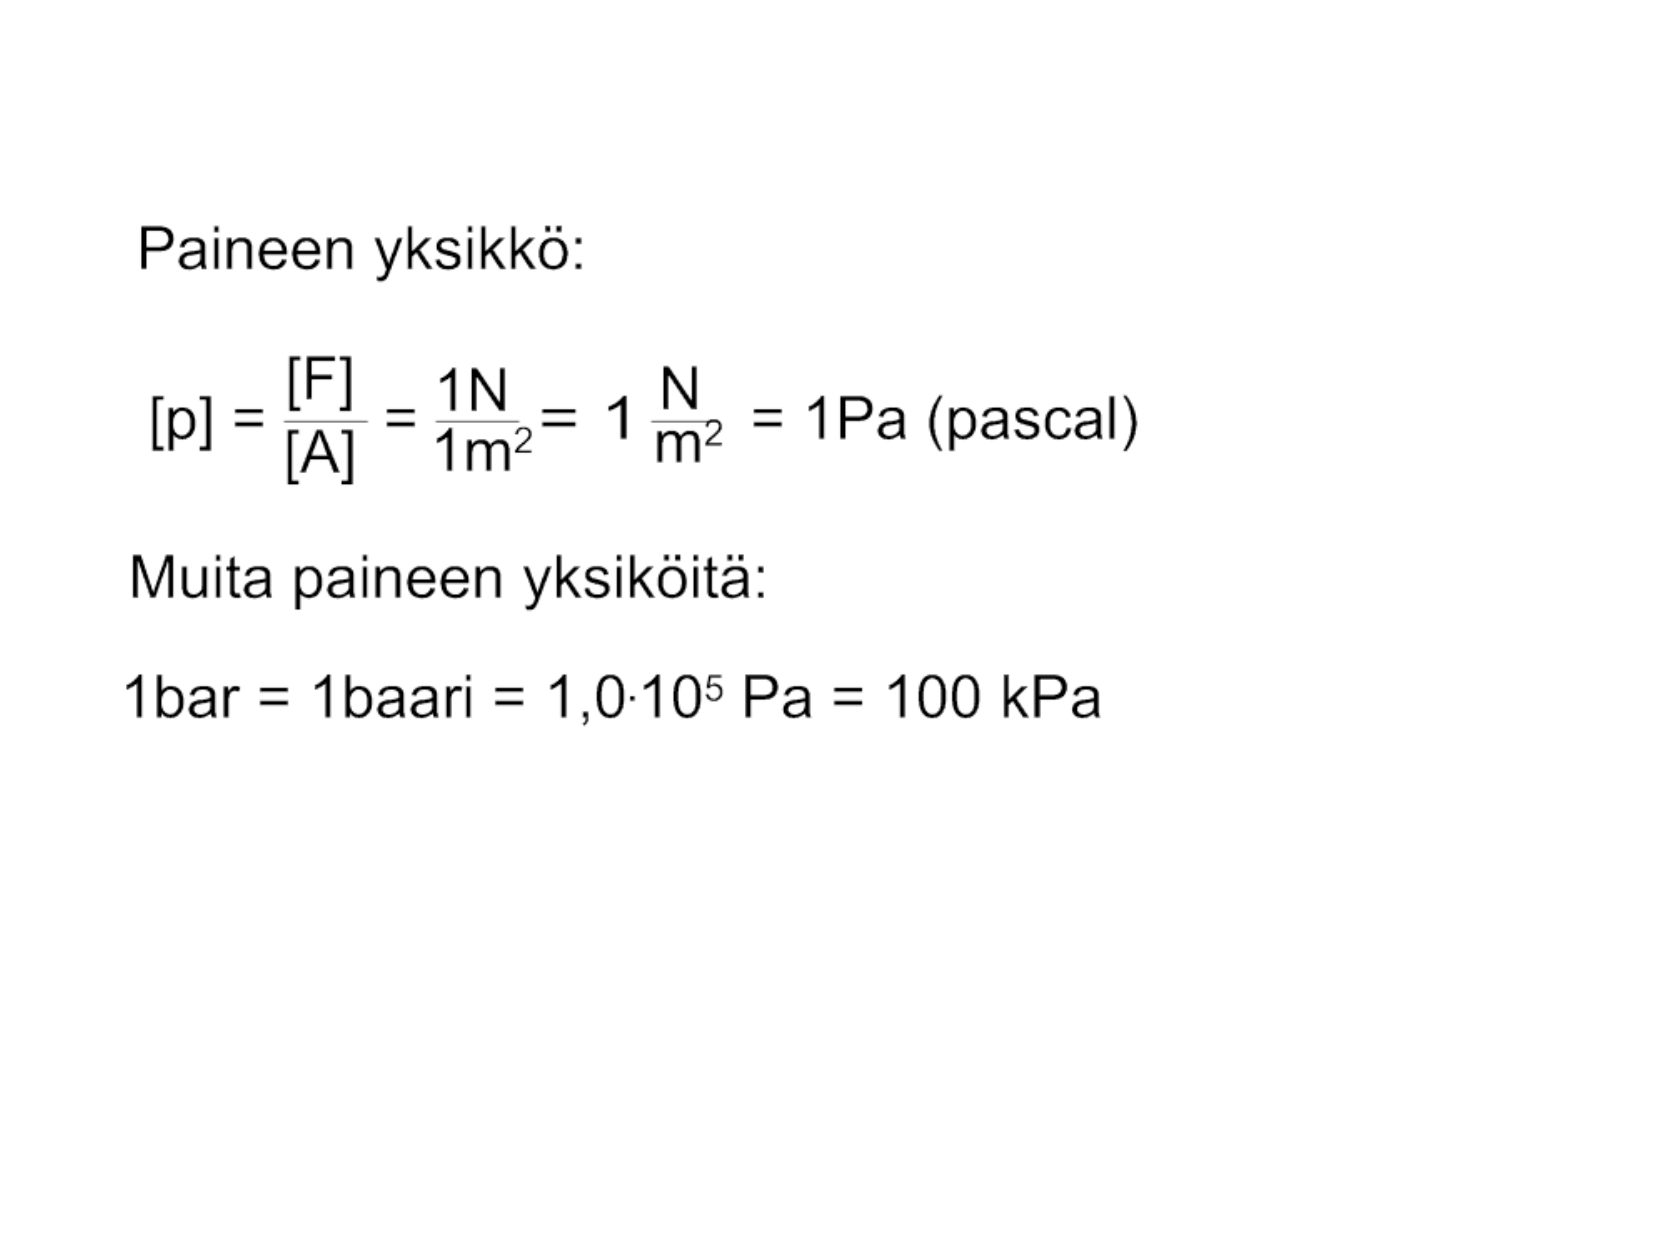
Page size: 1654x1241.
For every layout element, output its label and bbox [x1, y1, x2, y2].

picture [70, 136, 1513, 780]
